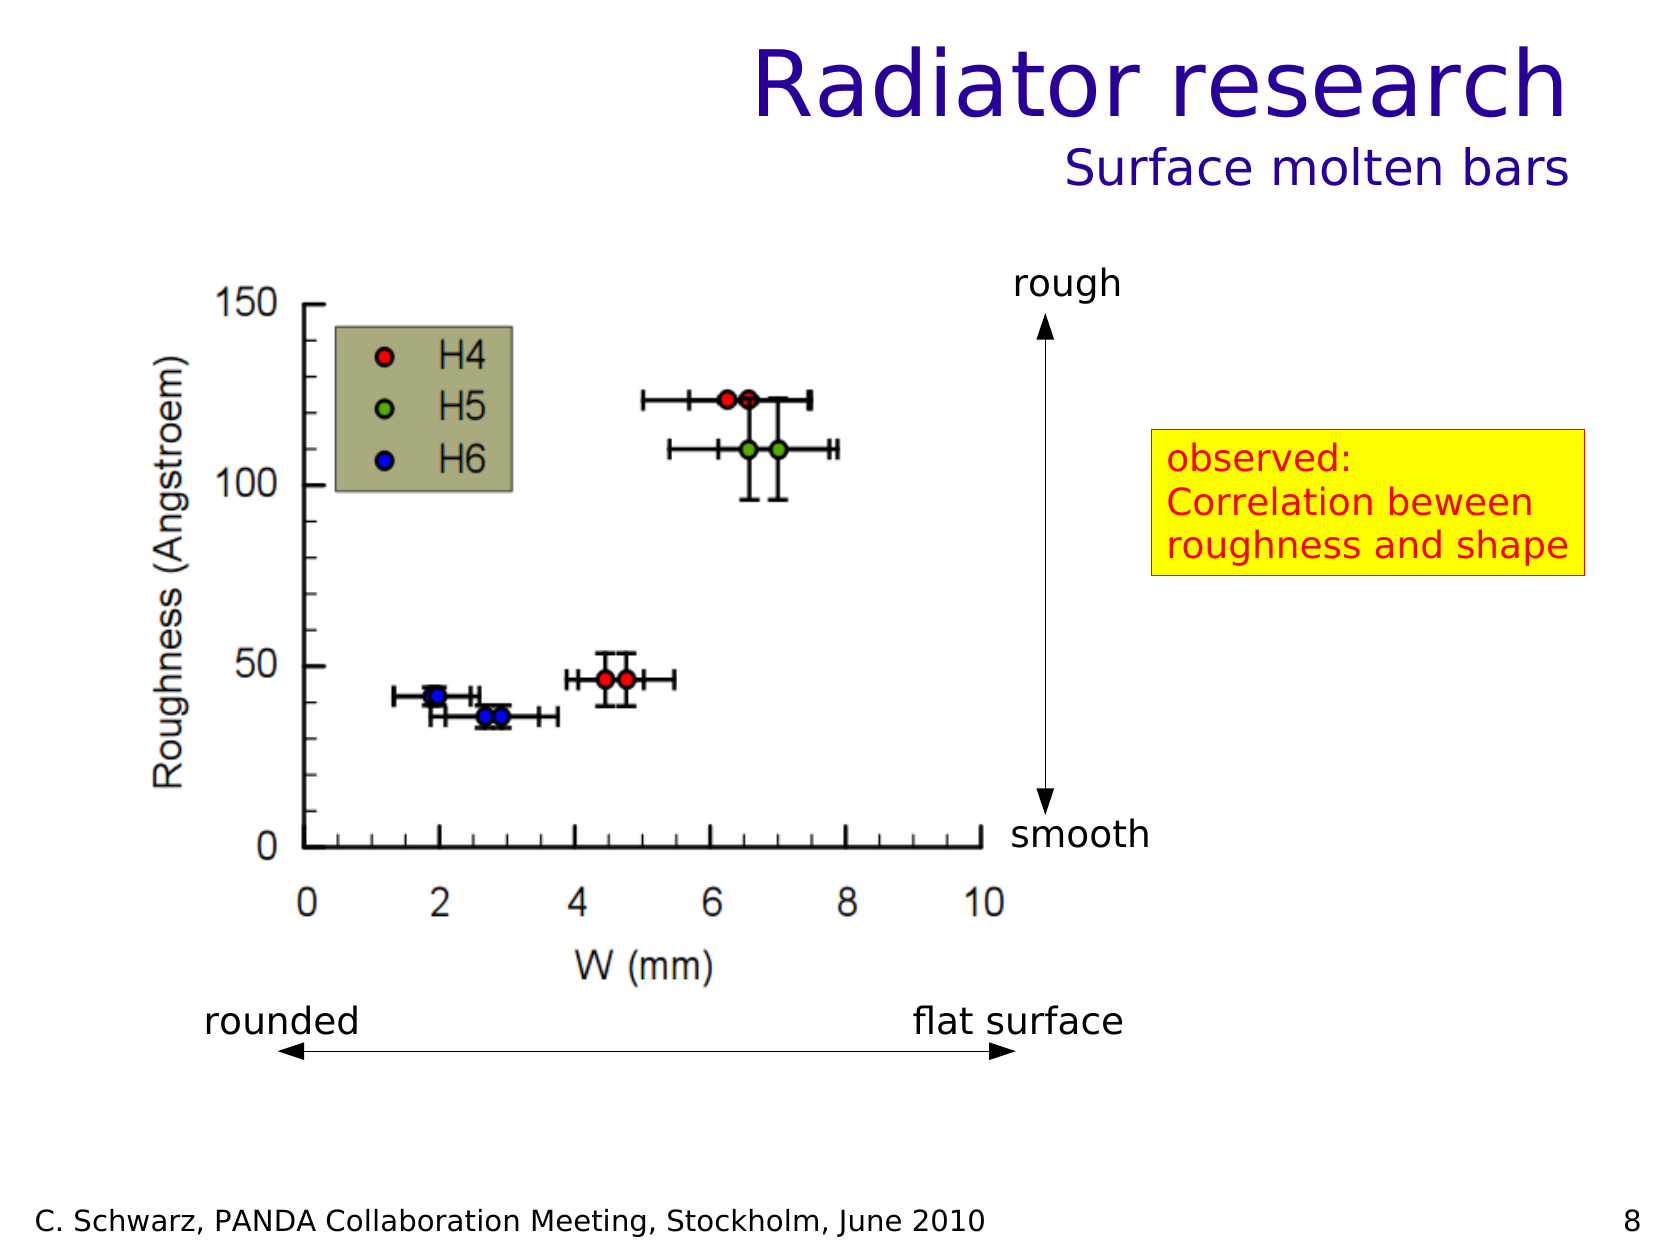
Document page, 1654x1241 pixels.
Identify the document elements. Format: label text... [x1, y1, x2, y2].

text_box observed: Correlation beween roughness and shape [1151, 429, 1576, 576]
title Radiator research Surface molten bars [82, 31, 1571, 197]
text_box smooth [995, 805, 1163, 864]
text_box rounded [188, 992, 372, 1051]
text_box flat surface [897, 992, 1136, 1051]
text_box rough [998, 253, 1135, 313]
picture [110, 238, 1174, 1007]
